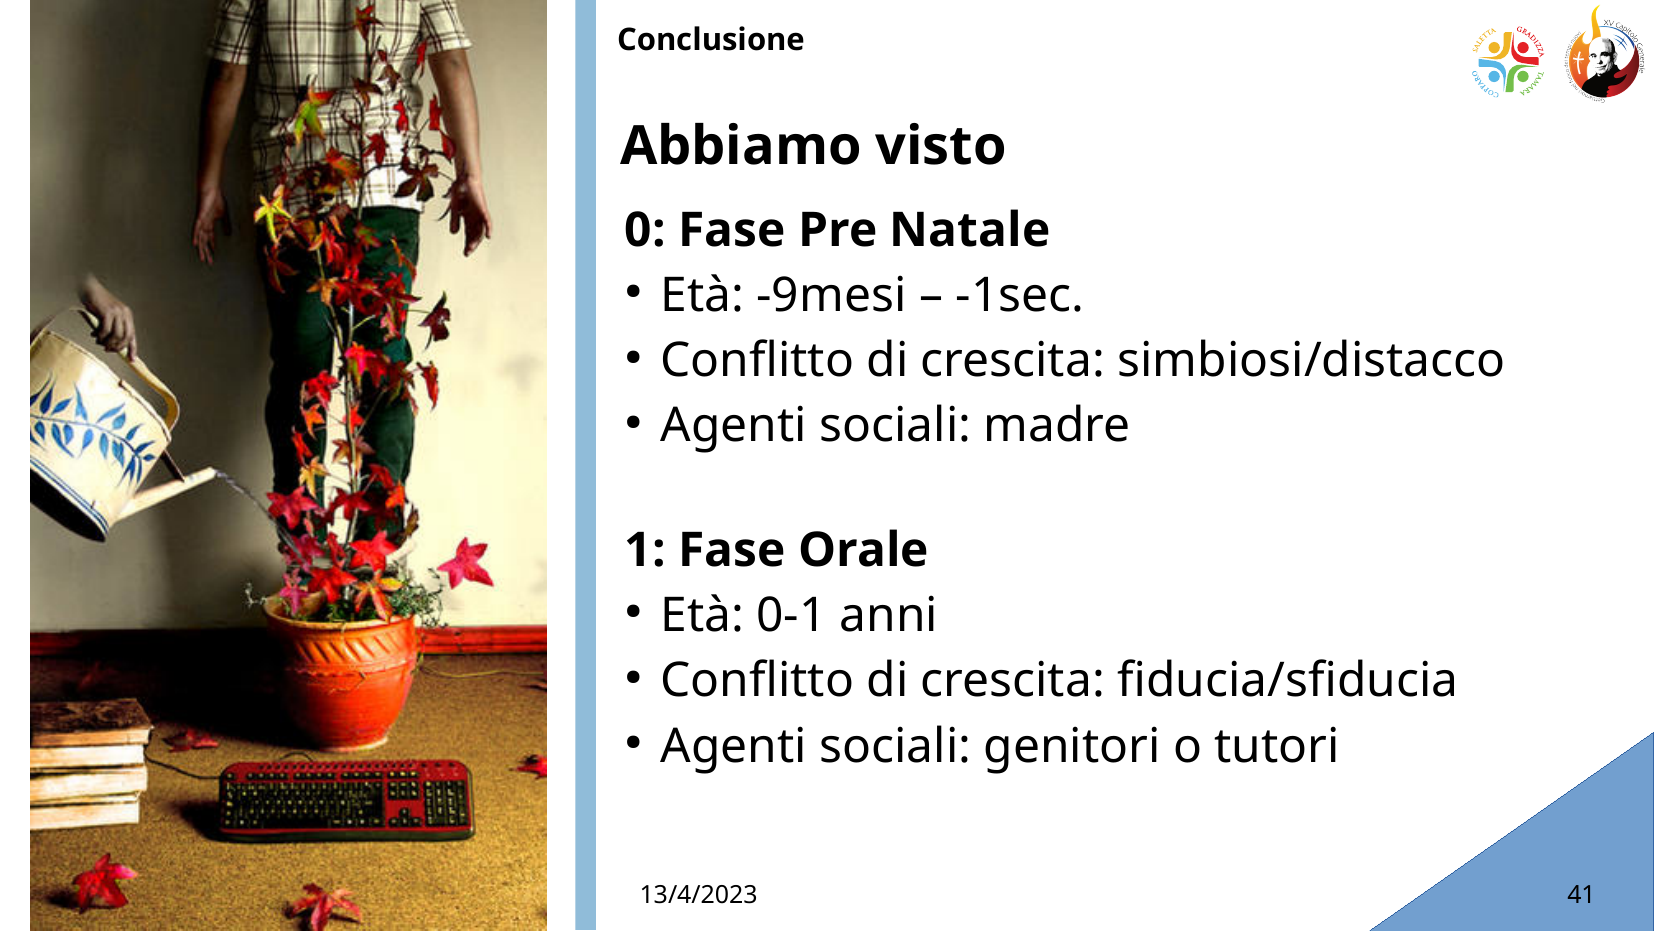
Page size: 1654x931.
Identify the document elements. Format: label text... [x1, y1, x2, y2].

picture [1563, 4, 1646, 103]
title Abbiamo visto [620, 106, 1617, 178]
text_box Conclusione [602, 9, 1335, 63]
picture [30, 0, 547, 931]
subtitle 0: Fase Pre Natale Età: -9mesi – -1sec. Conflitto di crescita: simbiosi/distacco Agenti sociali: madre 1: Fase Orale Età: 0-1 anni Conflitto di crescita: fiducia/sfiducia Agenti sociali: genitori o tutori [624, 194, 1602, 839]
